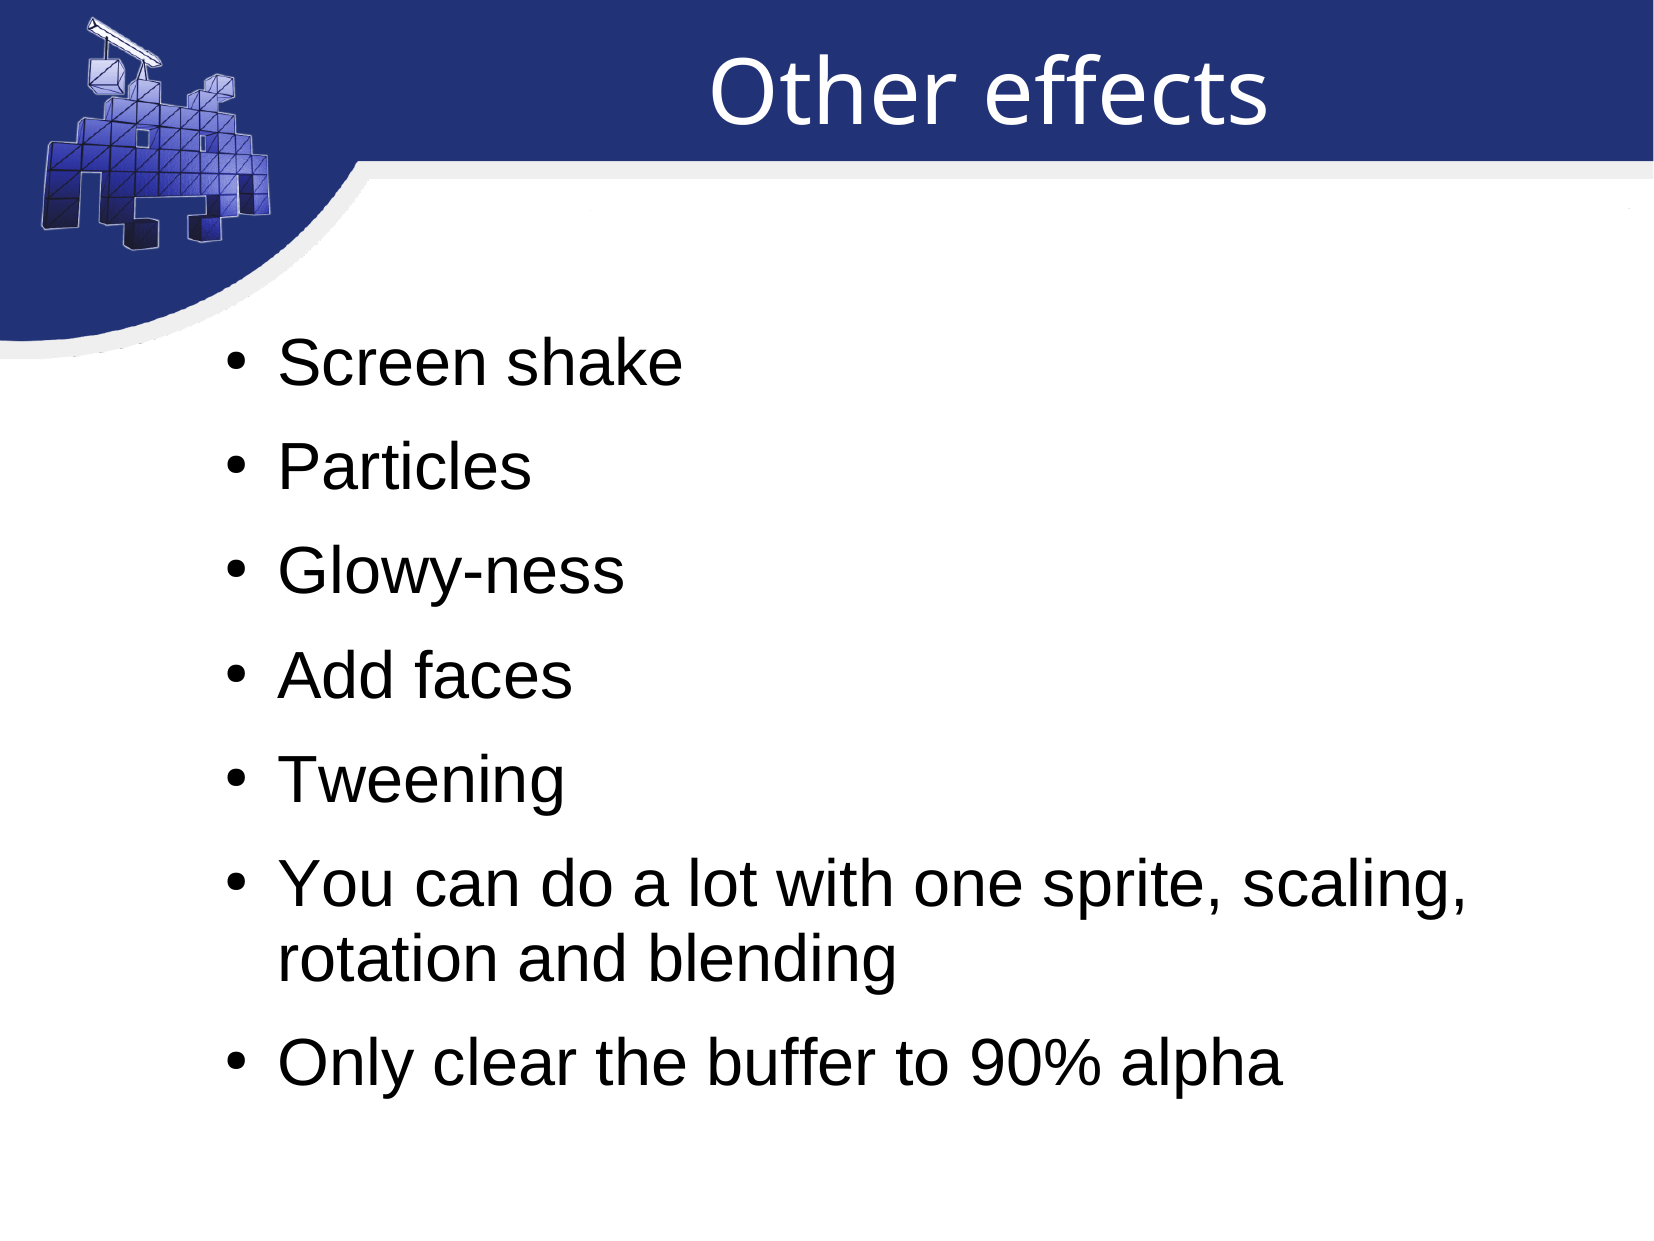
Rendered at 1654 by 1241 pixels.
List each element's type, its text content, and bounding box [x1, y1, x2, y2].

title Other effects [354, 35, 1625, 142]
list Screen shake Particles Glowy-ness Add faces Tweening You can do a lot with one sprite, scaling, rotation and blending Only clear the buffer to 90% alpha [206, 324, 1595, 1101]
picture [0, 0, 1654, 443]
